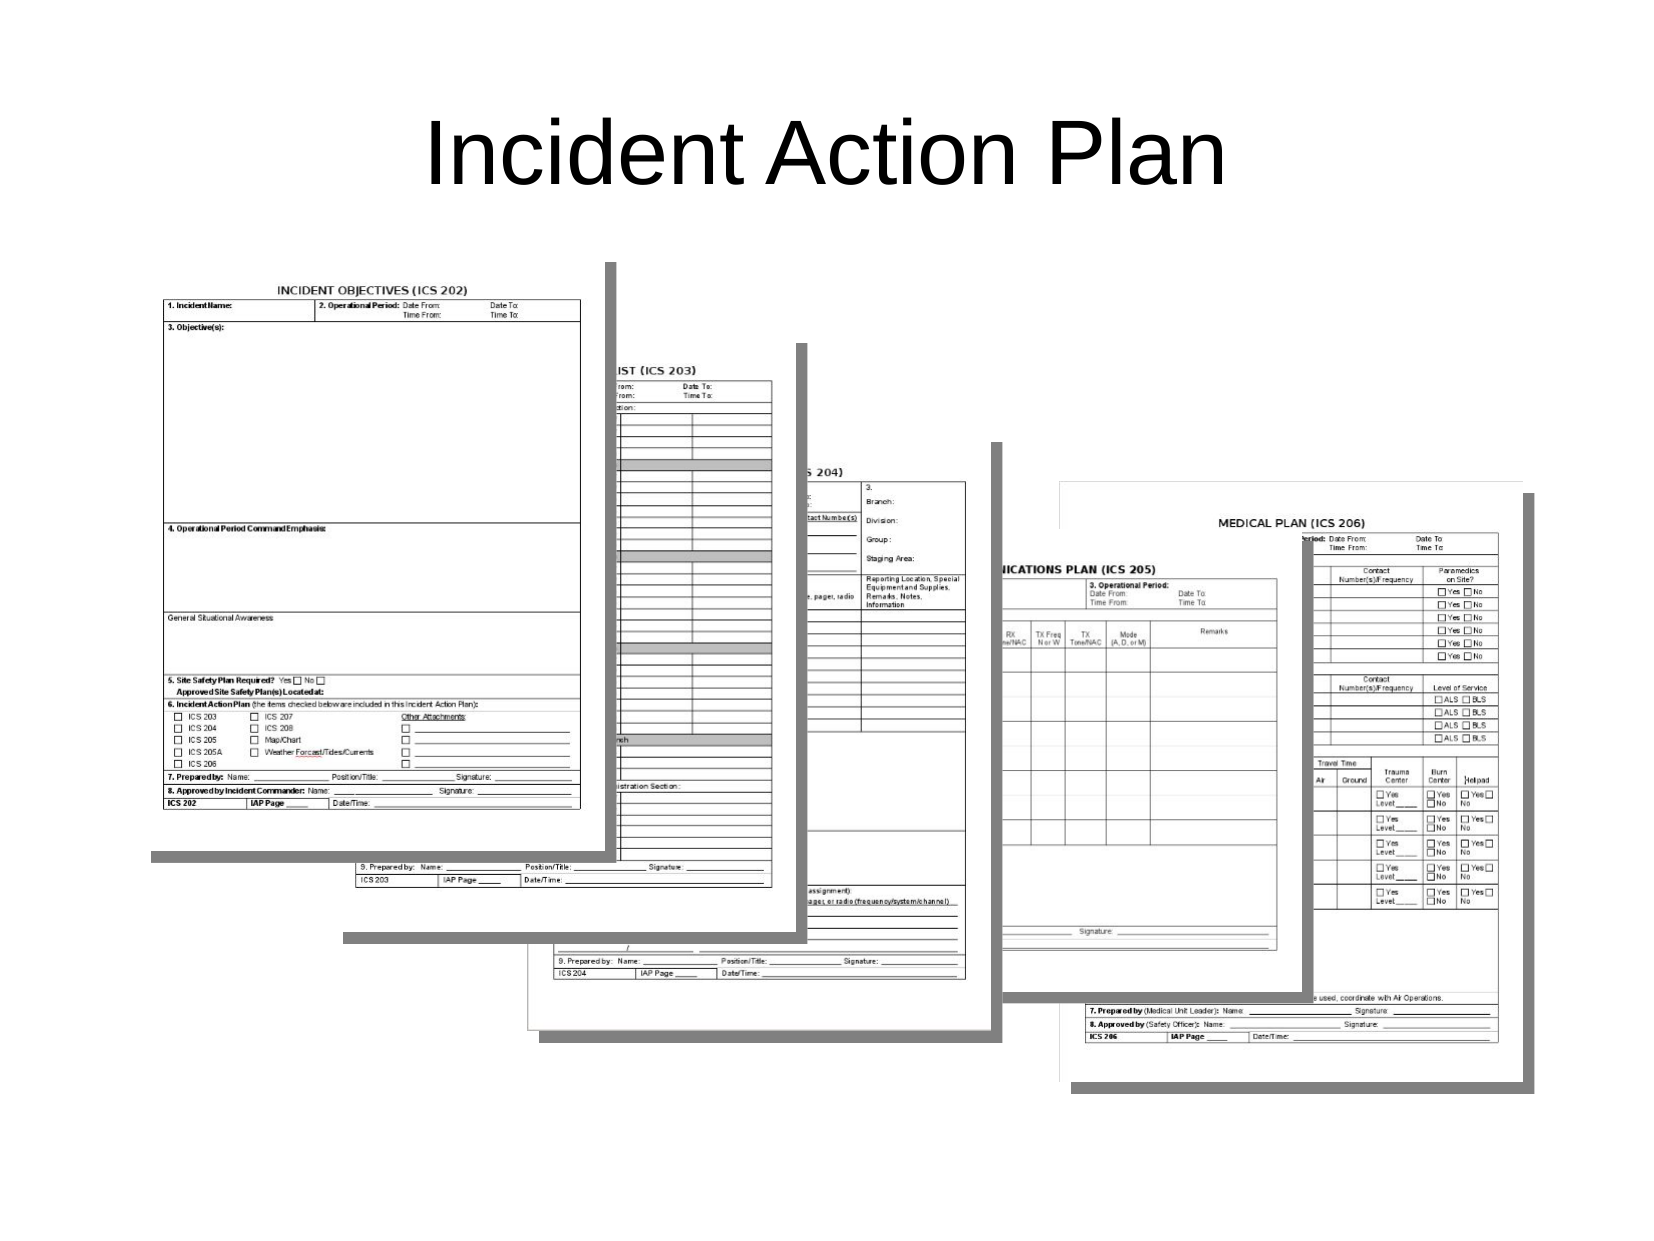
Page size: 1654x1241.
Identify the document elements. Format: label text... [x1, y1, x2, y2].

picture [1003, 481, 1523, 1082]
picture [139, 250, 605, 851]
picture [527, 430, 991, 1031]
picture [331, 331, 796, 932]
title Incident Action Plan [82, 49, 1571, 257]
